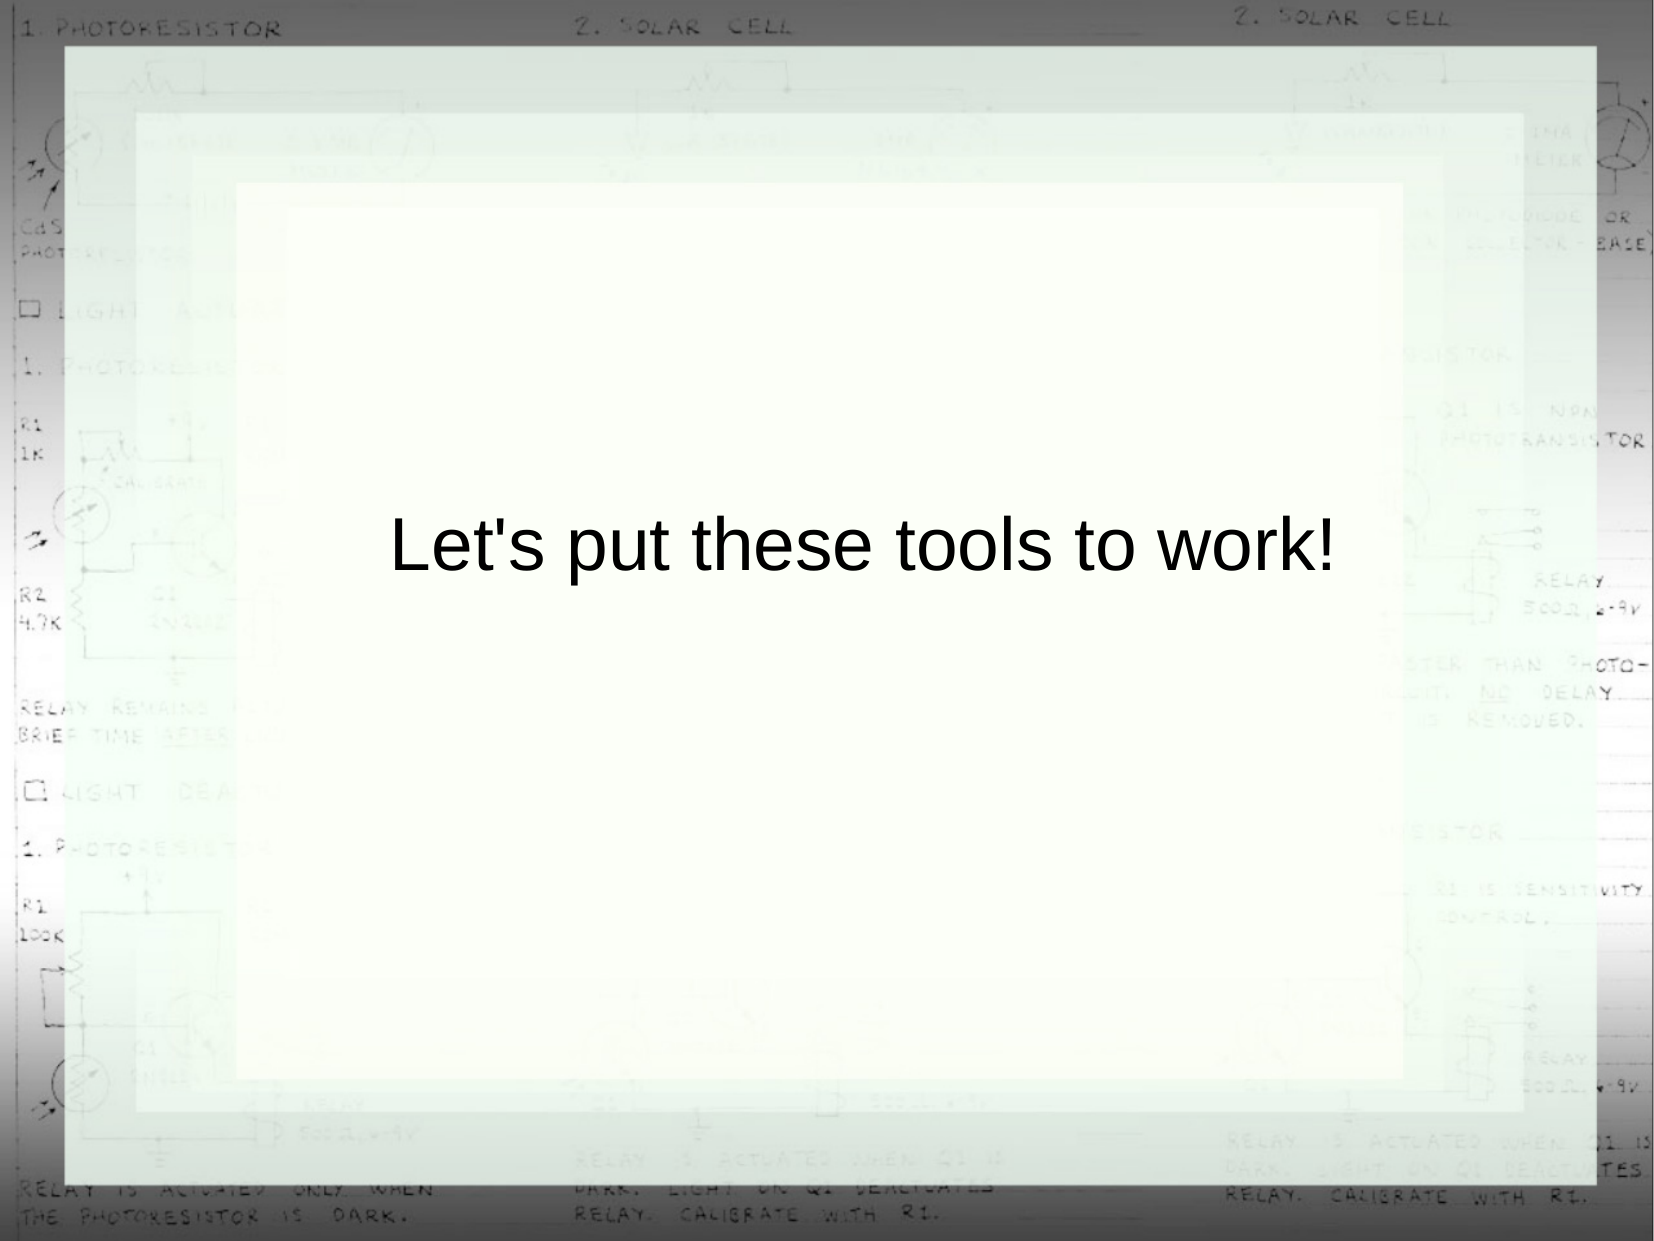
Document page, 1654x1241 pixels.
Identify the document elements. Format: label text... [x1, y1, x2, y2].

picture [0, 0, 1654, 1241]
text_box Let's put these tools to work! [375, 495, 1388, 683]
